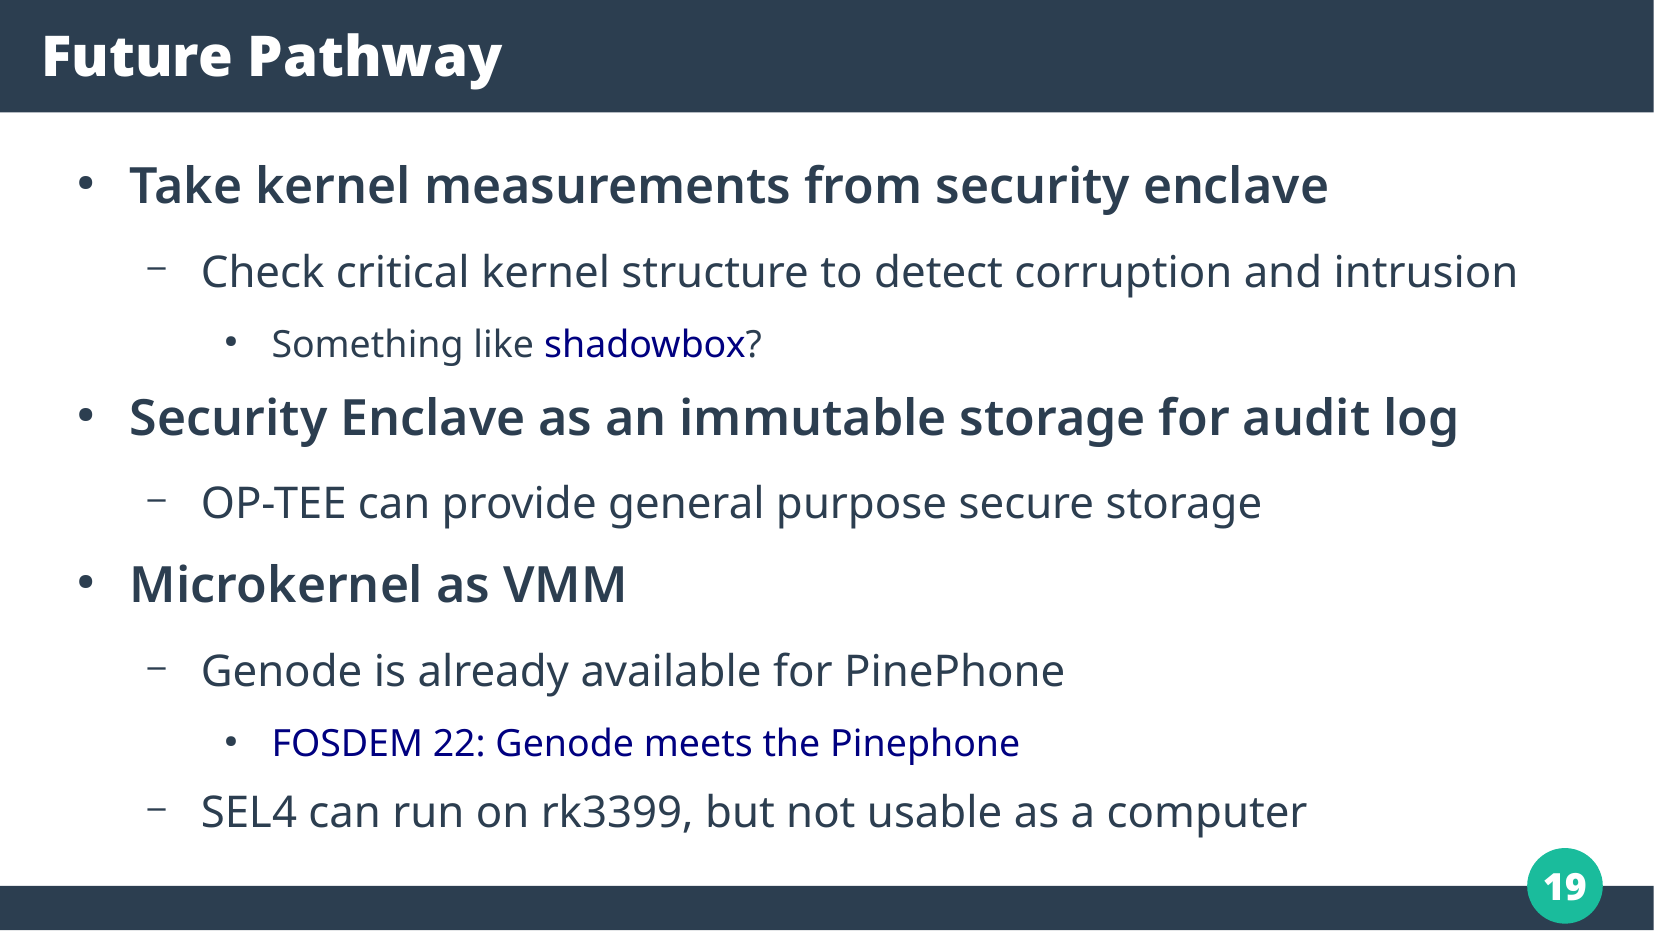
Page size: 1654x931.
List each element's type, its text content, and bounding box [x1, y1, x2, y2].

list Take kernel measurements from security enclave Check critical kernel structure to detect corruption and intrusion Something like shadowbox? Security Enclave as an immutable storage for audit log OP-TEE can provide general purpose secure storage Microkernel as VMM Genode is already available for PinePhone FOSDEM 22: Genode meets the Pinephone SEL4 can run on rk3399, but not usable as a computer [59, 150, 1595, 863]
title Future Pathway [41, 0, 1577, 114]
